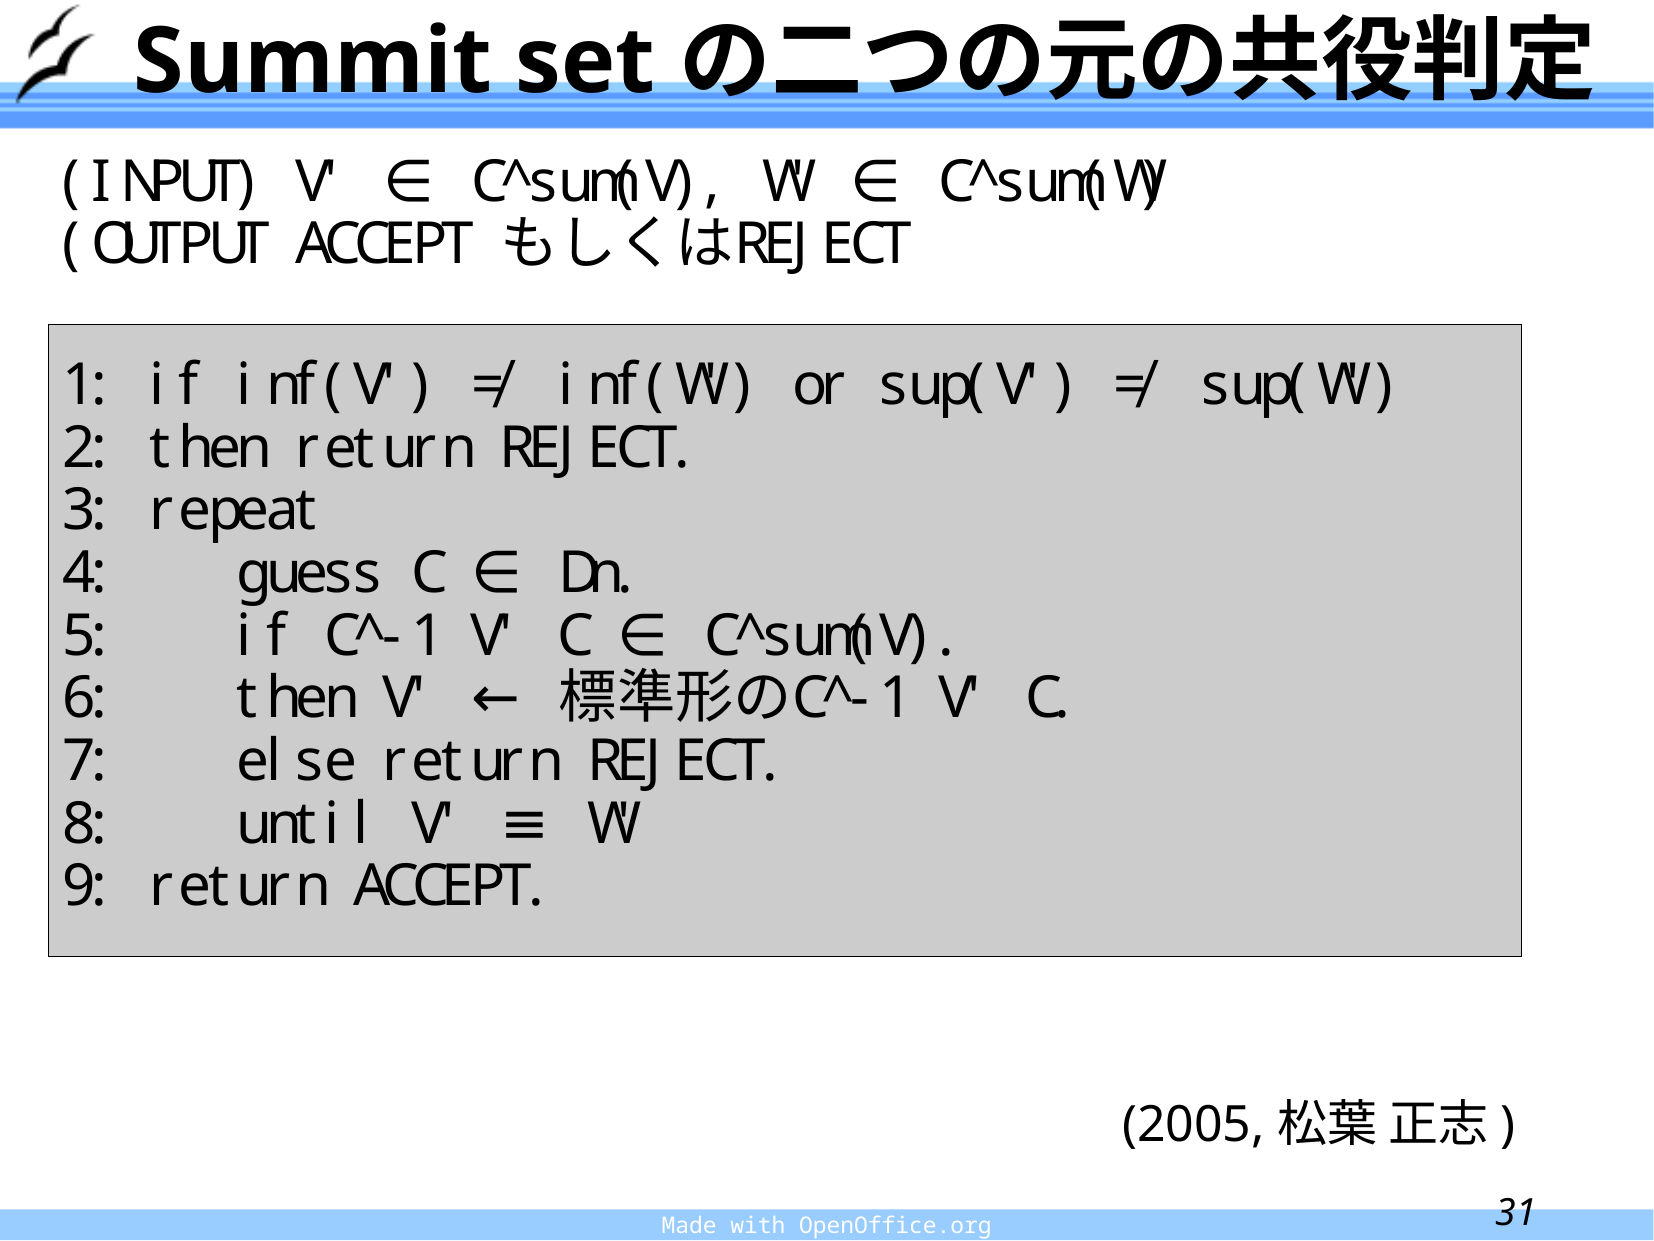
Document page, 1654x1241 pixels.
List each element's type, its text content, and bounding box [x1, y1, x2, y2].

subtitle (2005, 松葉 正志 ) [1086, 1092, 1533, 1187]
picture [0, 0, 1654, 133]
title Summit set の二つの元の共役判定 [94, 3, 1637, 103]
picture [48, 142, 1533, 1092]
